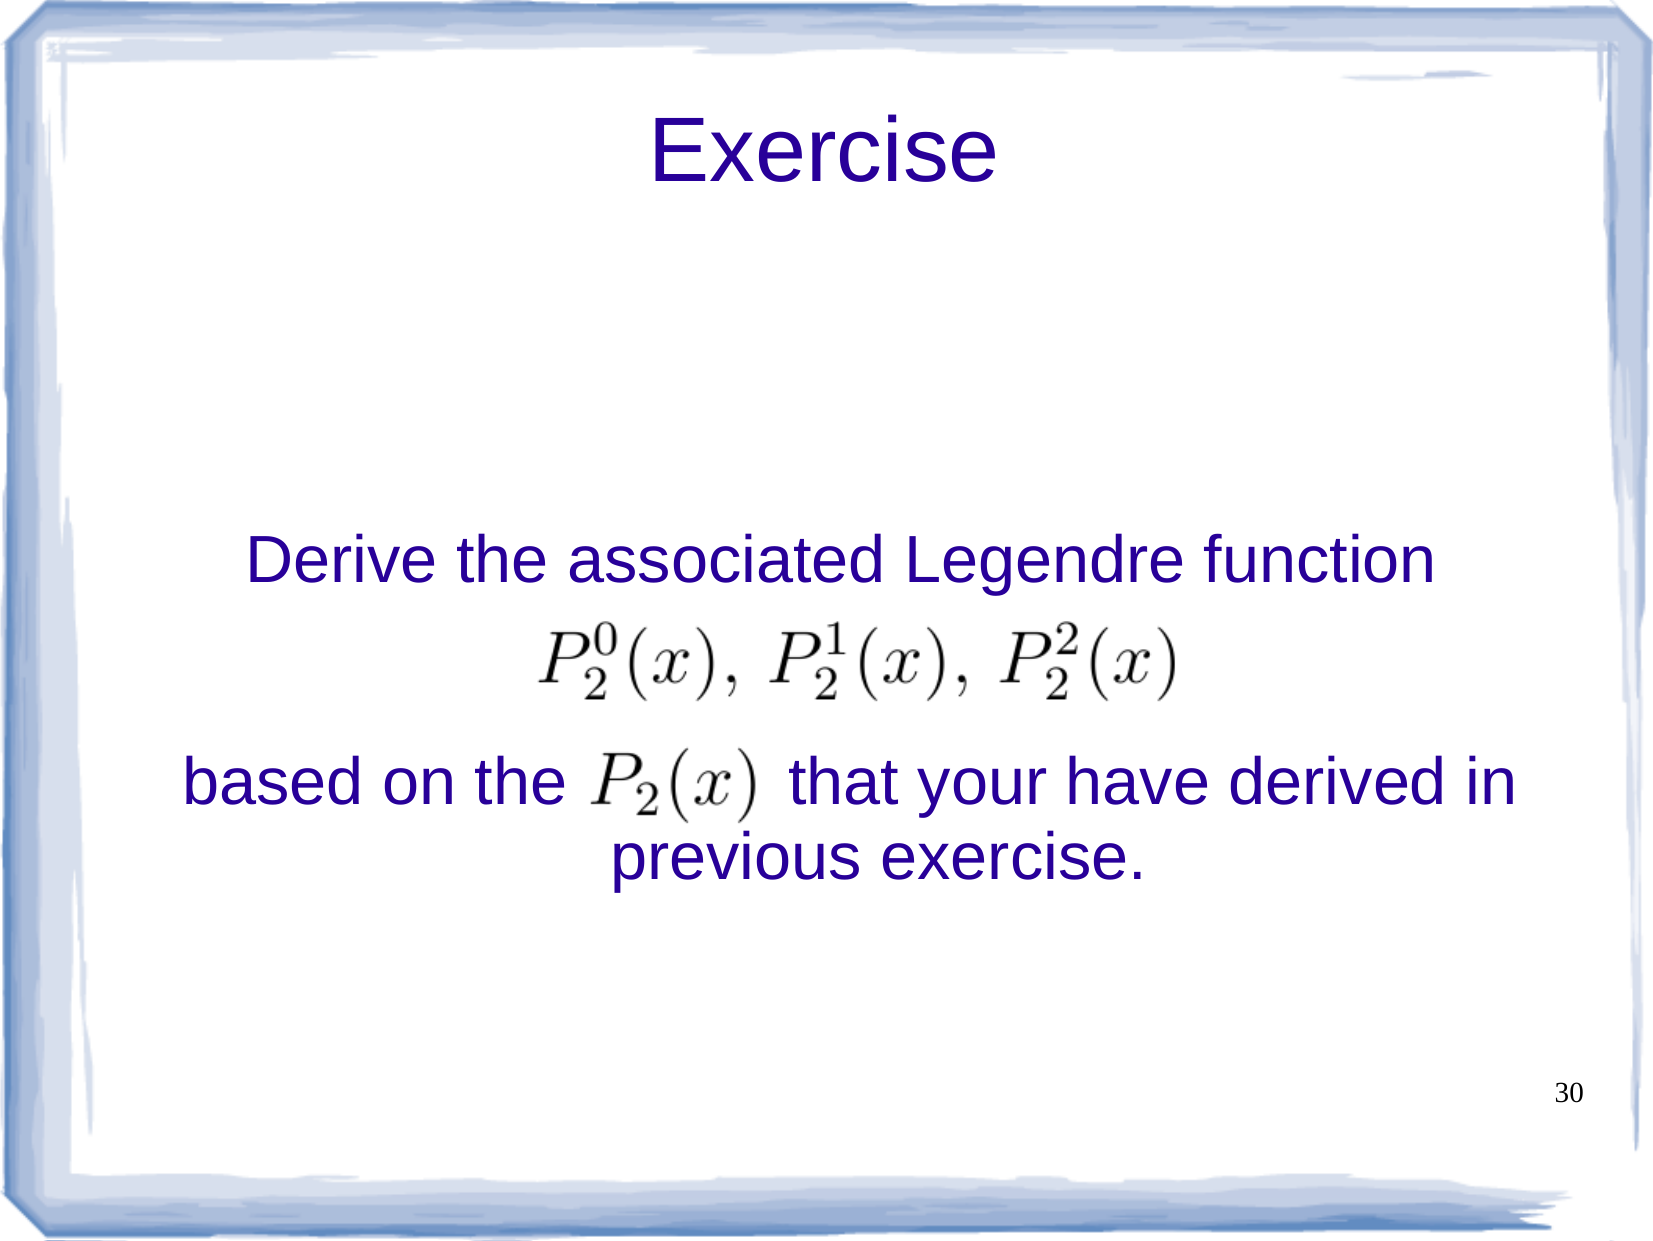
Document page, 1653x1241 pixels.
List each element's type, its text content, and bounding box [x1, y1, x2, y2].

text_box Derive the associated Legendre function based on the that your have derived in previous exercise. [126, 336, 1576, 1156]
title Exercise [82, 49, 1567, 253]
picture [0, 0, 1653, 1241]
